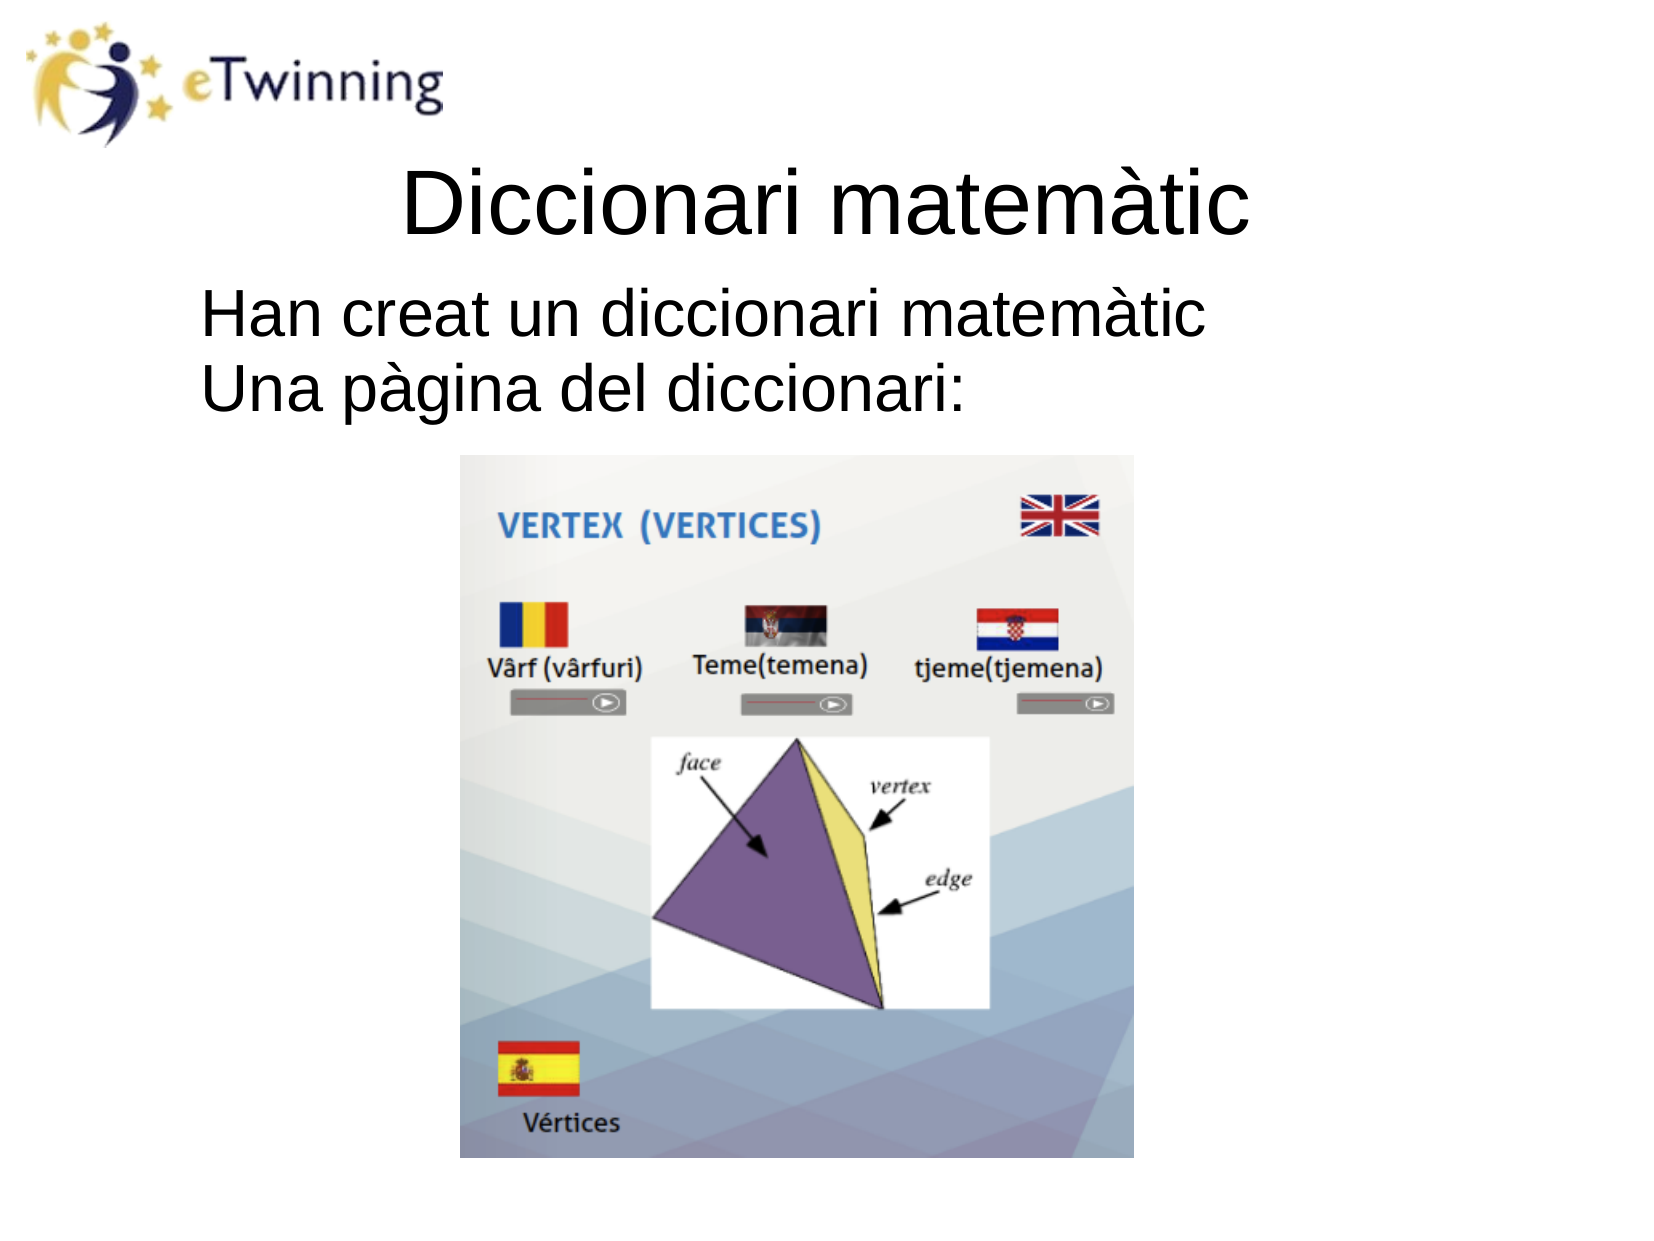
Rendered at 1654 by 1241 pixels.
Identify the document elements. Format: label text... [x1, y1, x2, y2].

subtitle Han creat un diccionari matemàtic Una pàgina del diccionari: [200, 276, 1418, 426]
picture [460, 455, 1134, 1158]
title Diccionari matemàtic [82, 147, 1571, 259]
picture [26, 20, 443, 148]
